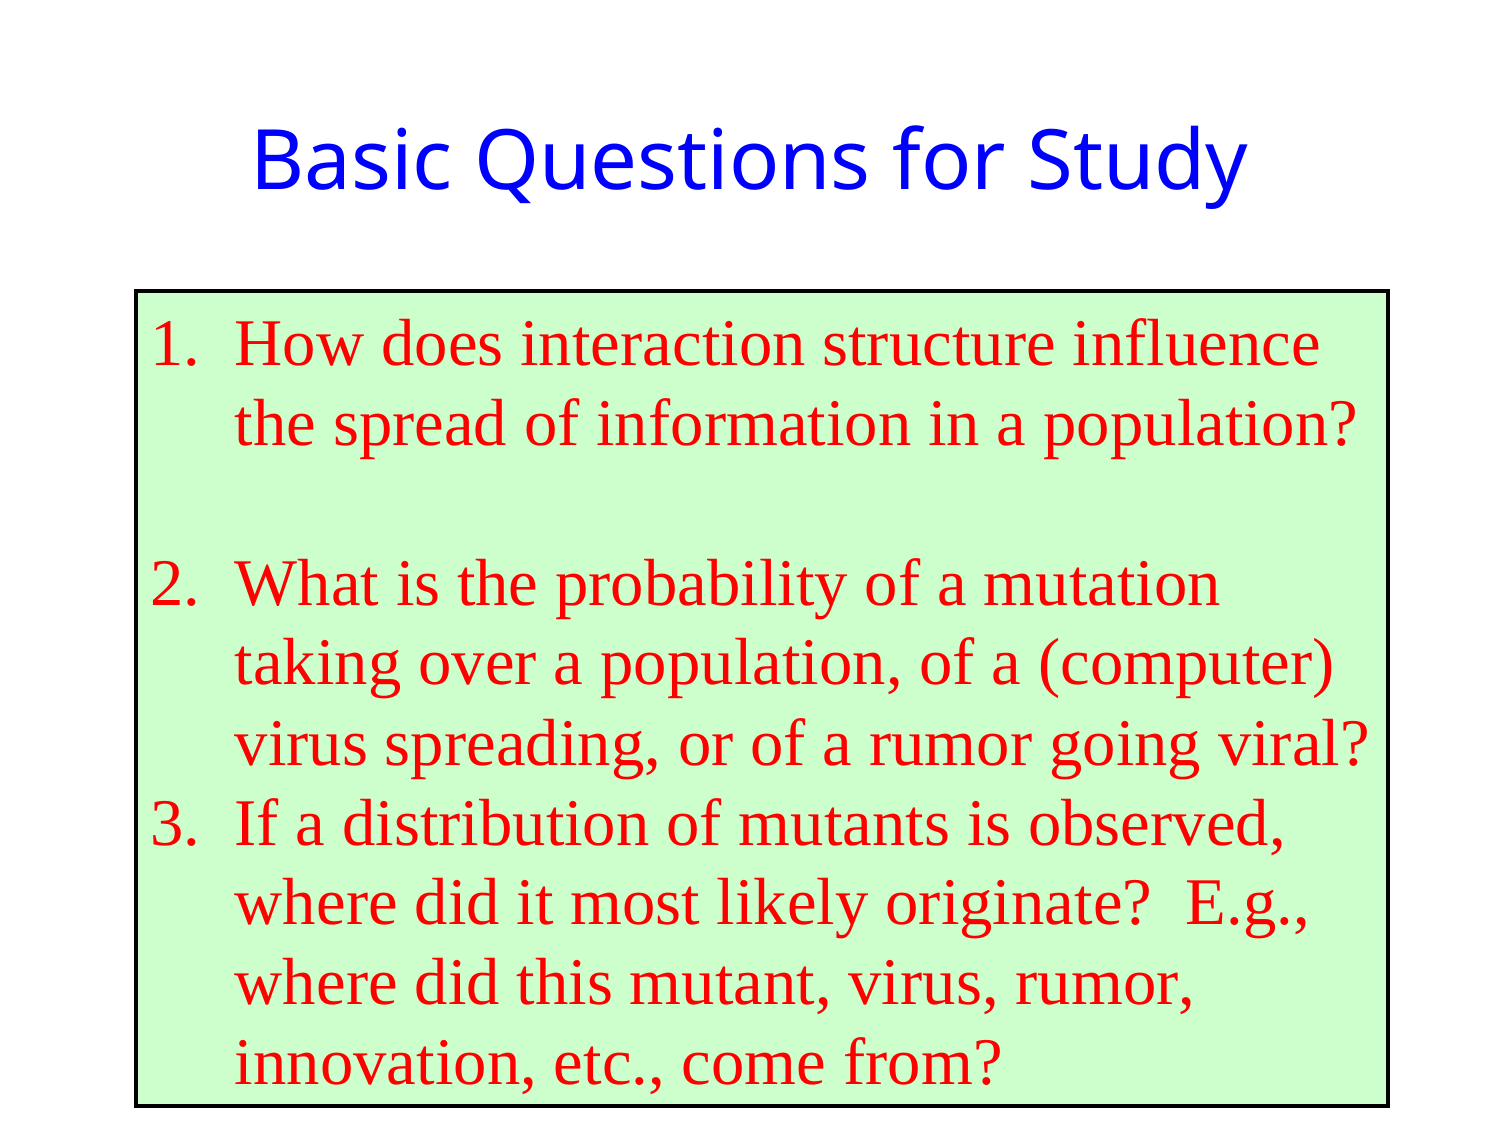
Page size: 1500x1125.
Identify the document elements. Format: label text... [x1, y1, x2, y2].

text_box How does interaction structure influence the spread of information in a population? What is the probability of a mutation taking over a population, of a (computer) virus spreading, or of a rumor going viral? If a distribution of mutants is observed, where did it most likely originate? E.g., where did this mutant, virus, rumor, innovation, etc., come from? [135, 290, 1388, 1106]
title Basic Questions for Study [112, 62, 1388, 250]
